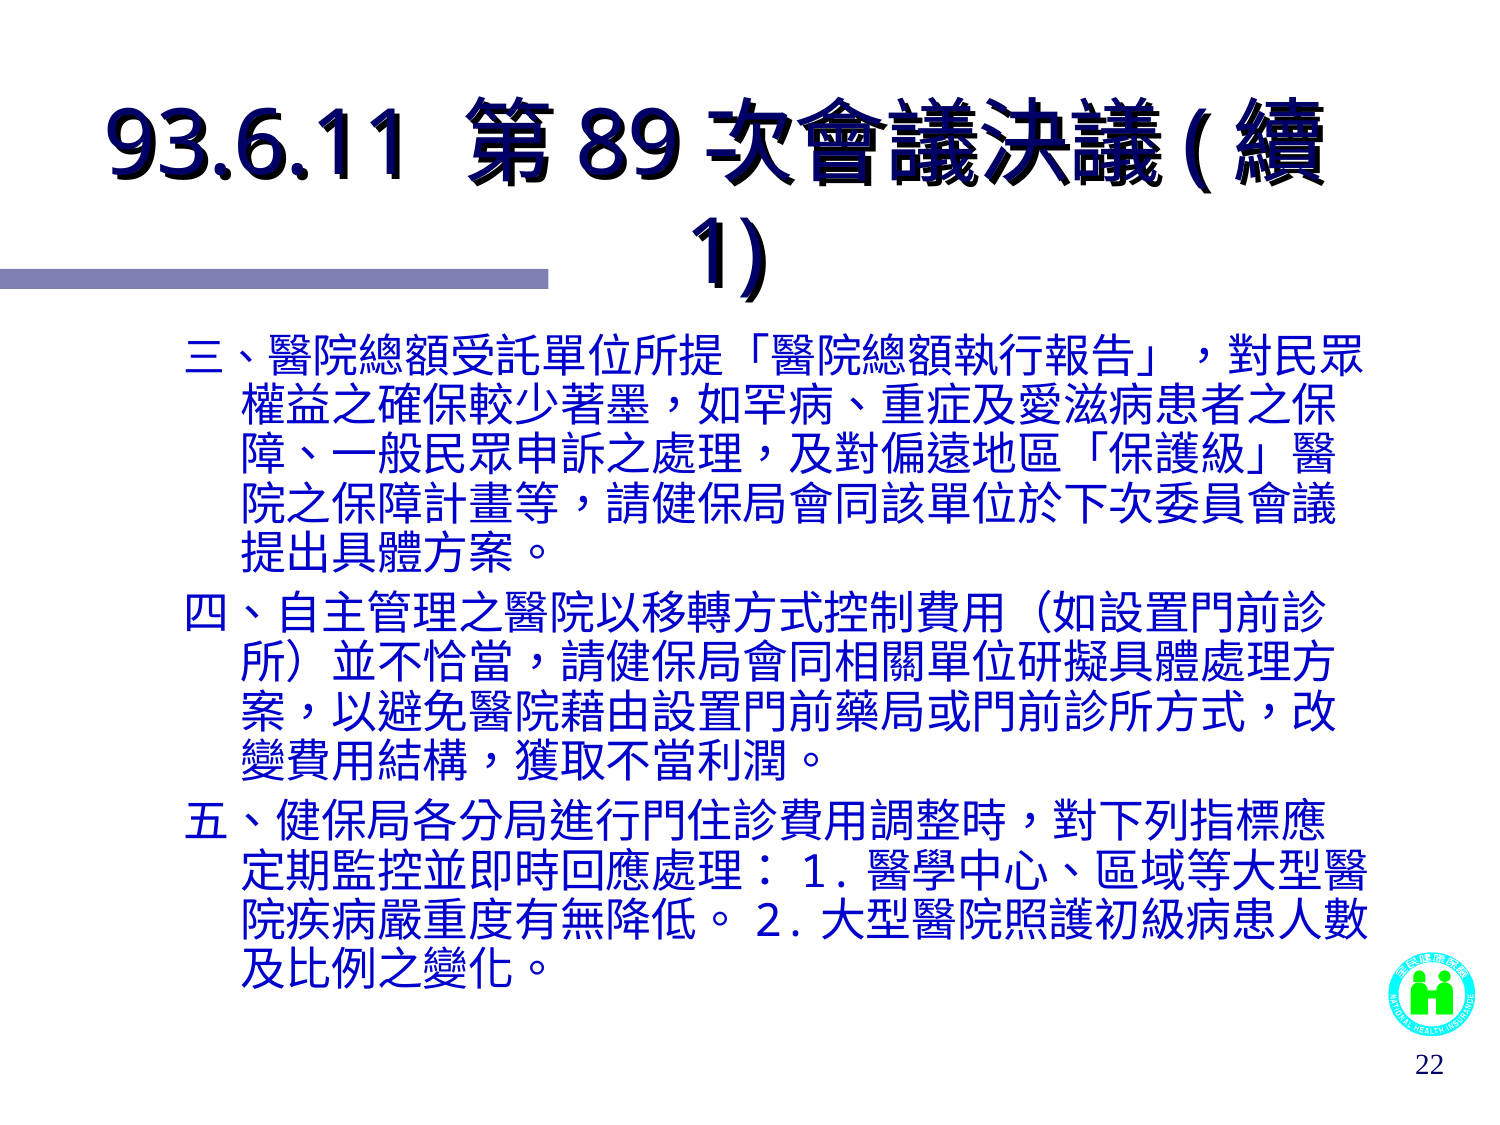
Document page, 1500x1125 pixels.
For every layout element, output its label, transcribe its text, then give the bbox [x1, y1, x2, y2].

text_box [1400, 1037, 1476, 1125]
list 三、醫院總額受託單位所提「醫院總額執行報告」，對民眾權益之確保較少著墨，如罕病、重症及愛滋病患者之保障、一般民眾申訴之處理，及對偏遠地區「保護級」醫院之保障計畫等，請健保局會同該單位於下次委員會議提出具體方案。 四、自主管理之醫院以移轉方式控制費用（如設置門前診所）並不恰當，請健保局會同相關單位研擬具體處理方案，以避免醫院藉由設置門前藥局或門前診所方式，改變費用結構，獲取不當利潤。 五、健保局各分局進行門住診費用調整時，對下列指標應定期監控並即時回應處理：1.醫學中心、區域等大型醫院疾病嚴重度有無降低。2.大型醫院照護初級病患人數及比例之變化。 [112, 324, 1388, 1063]
title 93.6.11 第89次會議決議(續1) [87, 75, 1363, 263]
